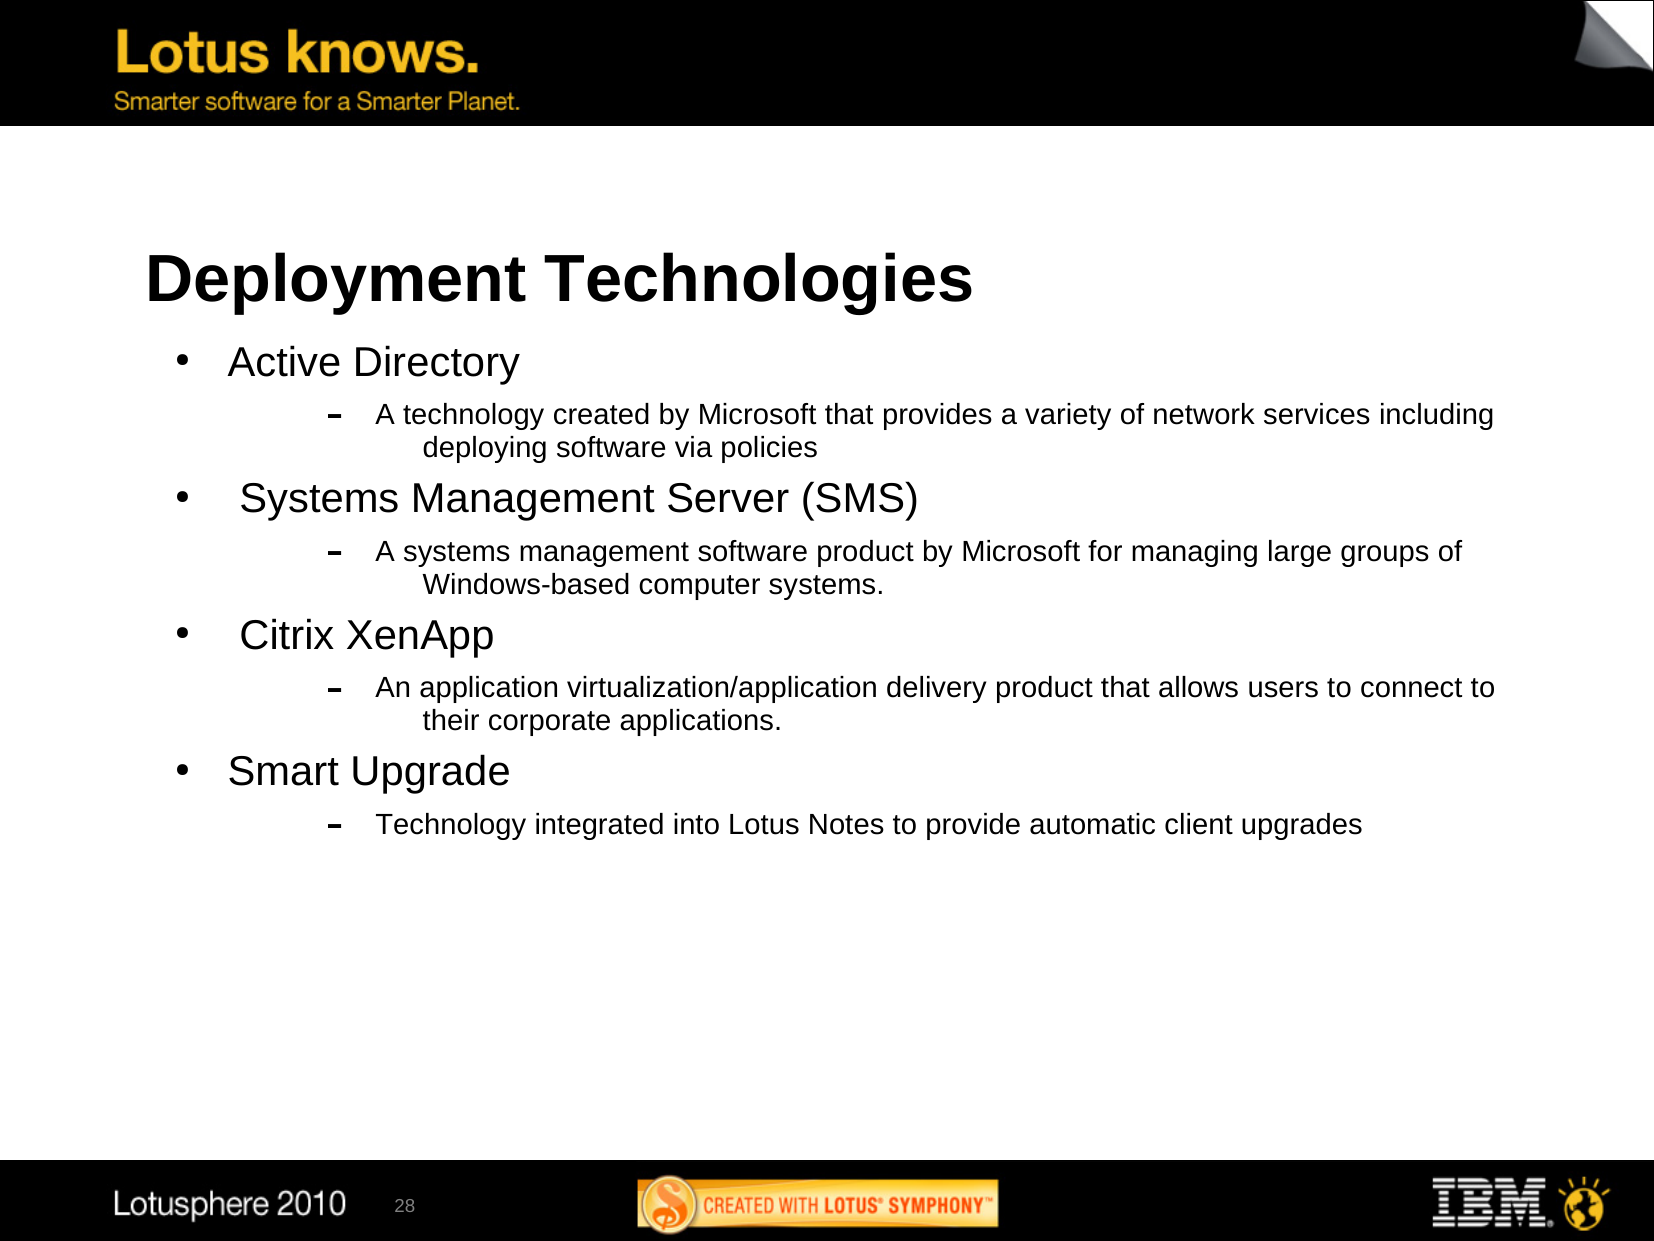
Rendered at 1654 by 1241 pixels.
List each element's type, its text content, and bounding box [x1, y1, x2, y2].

picture [1, 1161, 1653, 1241]
picture [1, 1, 1653, 125]
title Deployment Technologies [145, 144, 1513, 316]
list Active Directory A technology created by Microsoft that provides a variety of network services including deploying software via policies Systems Management Server (SMS) A systems management software product by Microsoft for managing large groups of Windows-based computer systems. Citrix XenApp An application virtualization/application delivery product that allows users to connect to their corporate applications. Smart Upgrade Technology integrated into Lotus Notes to provide automatic client upgrades [139, 338, 1552, 988]
